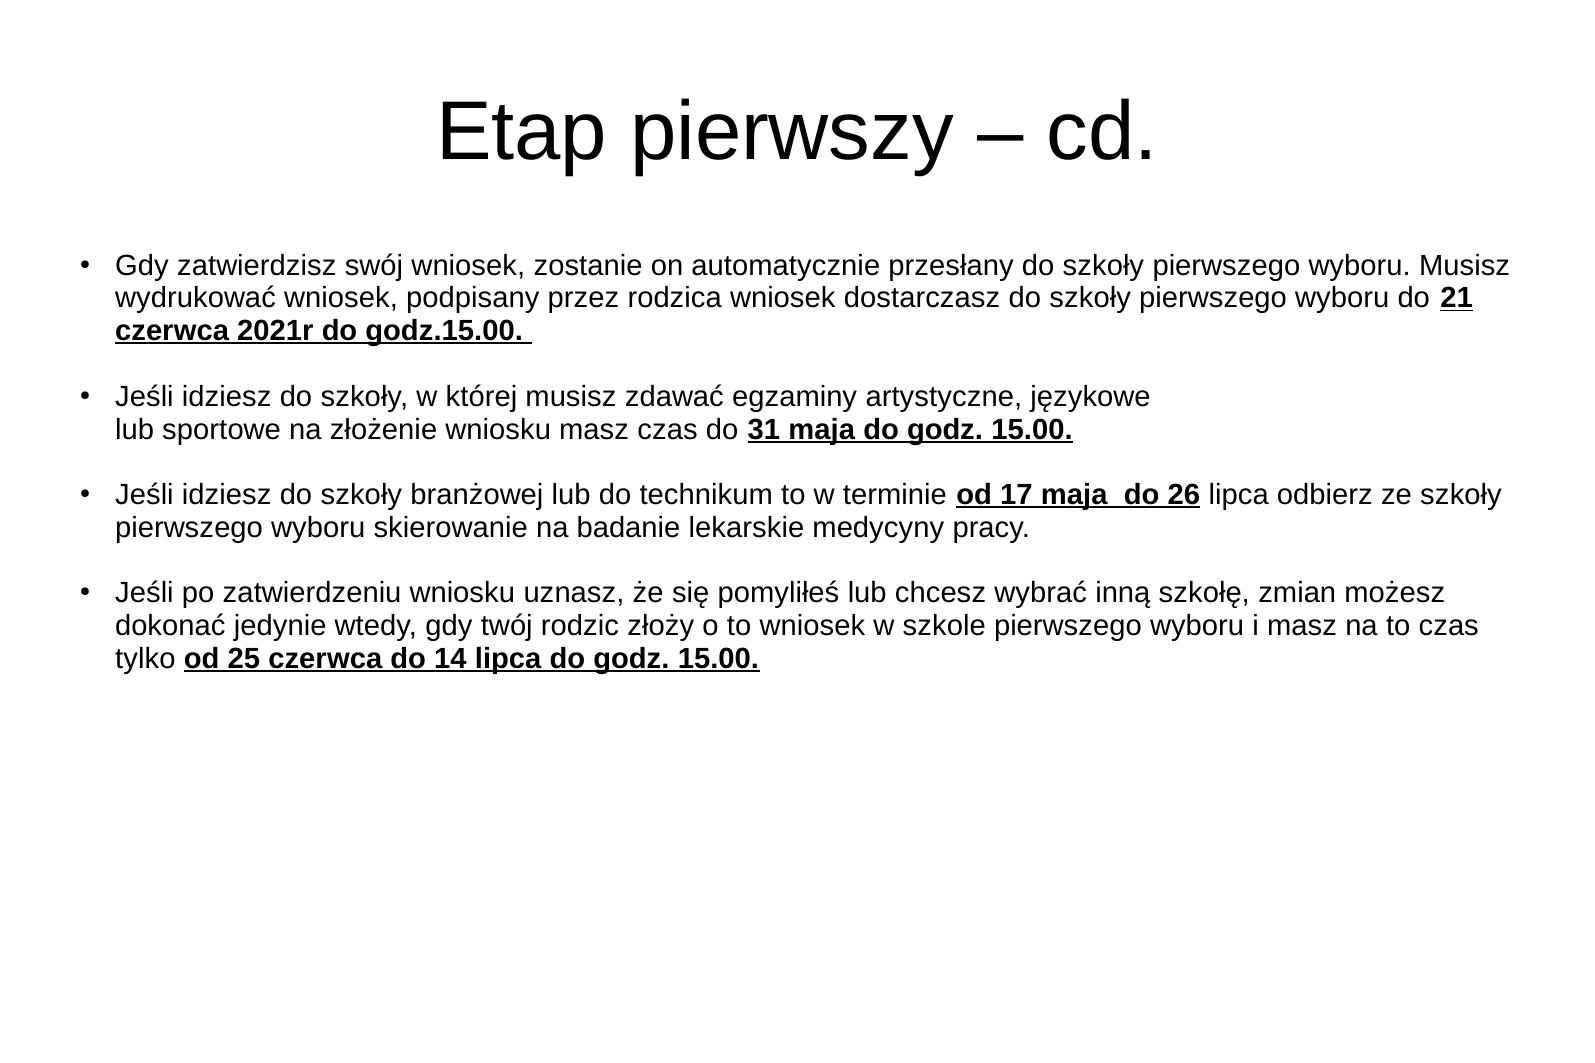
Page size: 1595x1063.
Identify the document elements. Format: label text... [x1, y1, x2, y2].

title Etap pierwszy – cd. [79, 42, 1515, 220]
list Gdy zatwierdzisz swój wniosek, zostanie on automatycznie przesłany do szkoły pierwszego wyboru. Musisz wydrukować wniosek, podpisany przez rodzica wniosek dostarczasz do szkoły pierwszego wyboru do 21 czerwca 2021r do godz.15.00. ​ Jeśli idziesz do szkoły, w której musisz zdawać egzaminy artystyczne, językowe lub sportowe na złożenie wniosku masz czas do 31 maja do godz. 15.00.​ Jeśli idziesz do szkoły branżowej lub do technikum to w terminie od 17 maja do 26 lipca odbierz ze szkoły pierwszego wyboru skierowanie na badanie lekarskie medycyny pracy.​ Jeśli po zatwierdzeniu wniosku uznasz, że się pomyliłeś lub chcesz wybrać inną szkołę, zmian możesz dokonać jedynie wtedy, gdy twój rodzic złoży o to wniosek w szkole pierwszego wyboru i masz na to czas tylko od 25 czerwca do 14 lipca do godz. 15.00. [79, 248, 1515, 866]
